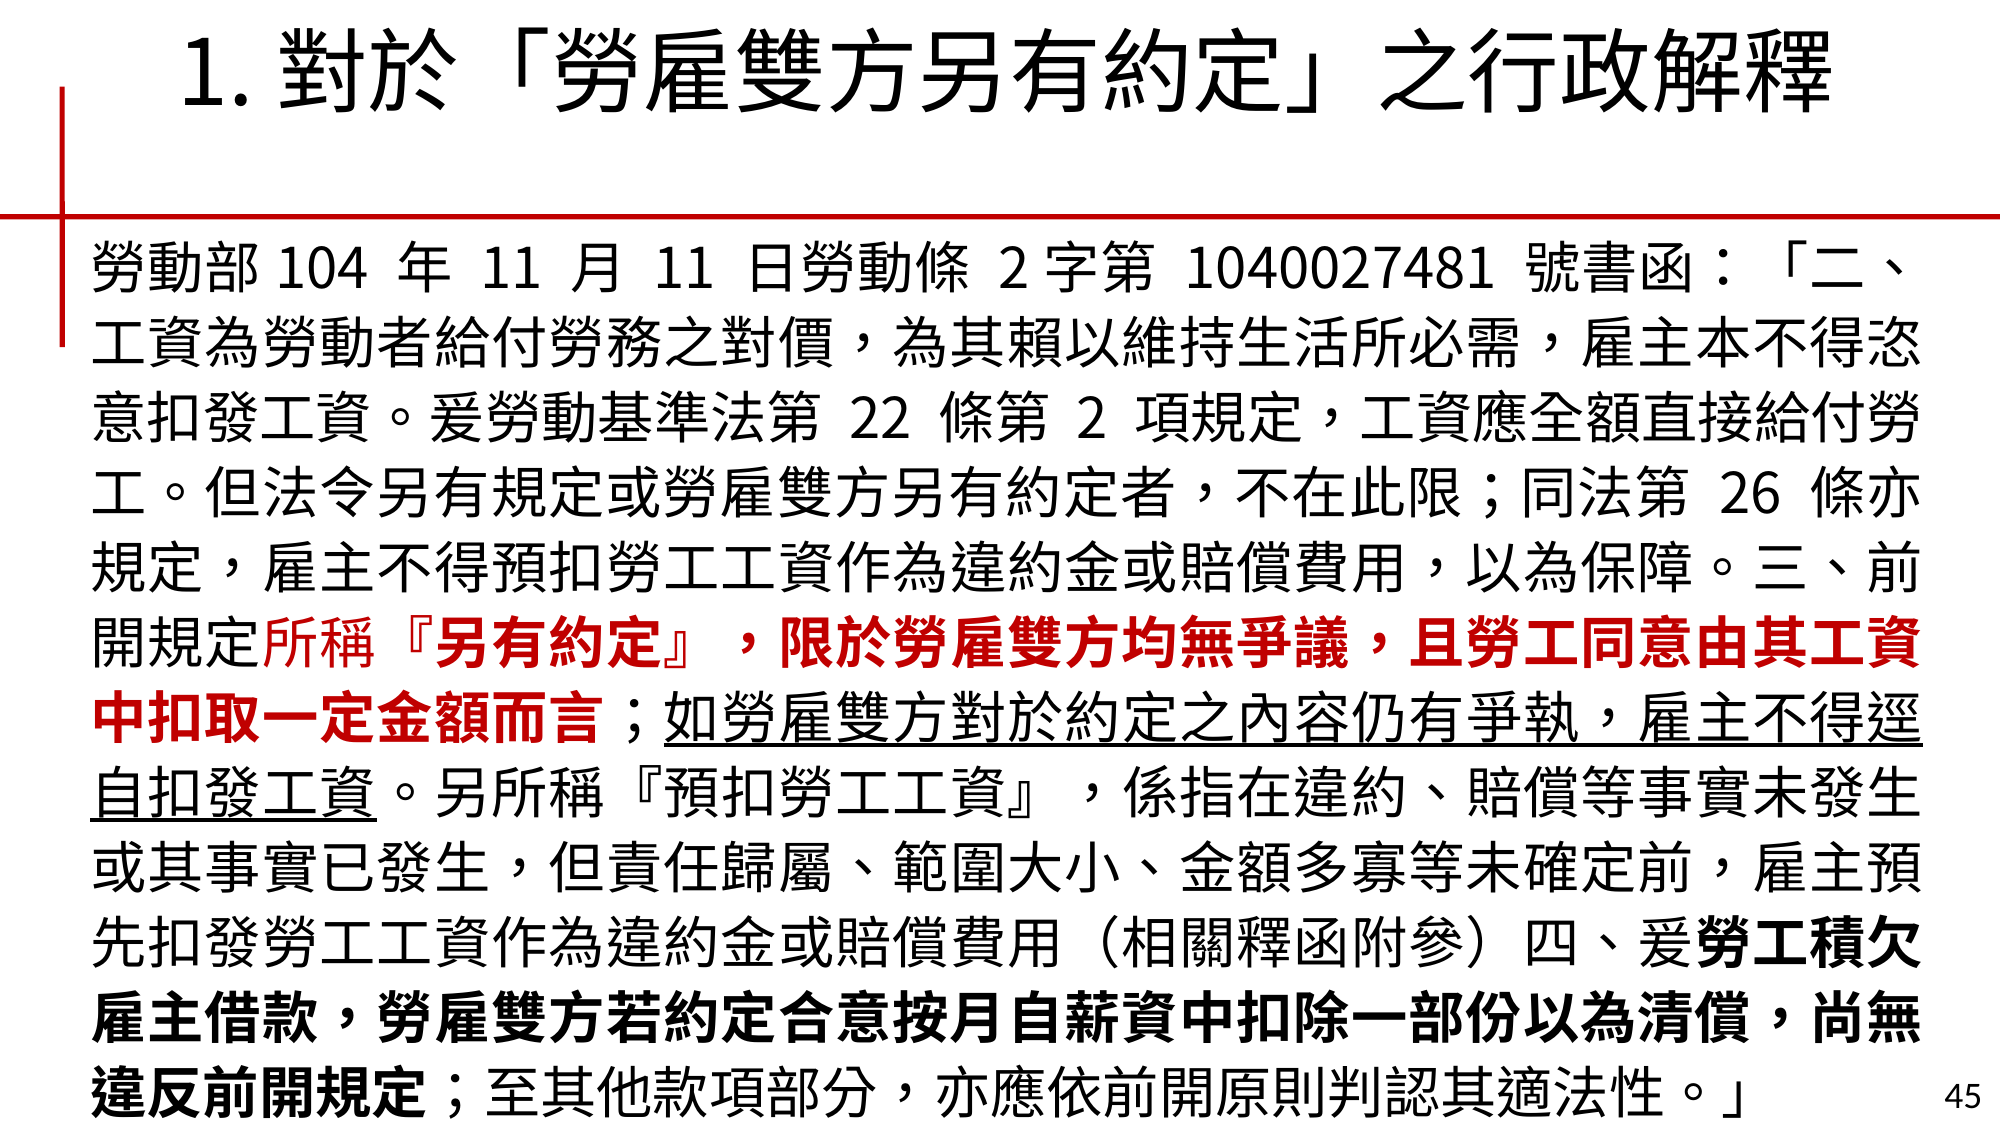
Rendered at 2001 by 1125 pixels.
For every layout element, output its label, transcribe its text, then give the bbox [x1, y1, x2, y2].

slide_number <編號> [1701, 1063, 1998, 1118]
list 勞動部104 年 11 月 11 日勞動條 2字第 1040027481 號書函：「二、工資為勞動者給付勞務之對價，為其賴以維持生活所必需，雇主本不得恣意扣發工資。爰勞動基準法第 22 條第 2 項規定，工資應全額直接給付勞工。但法令另有規定或勞雇雙方另有約定者，不在此限；同法第 26 條亦規定，雇主不得預扣勞工工資作為違約金或賠償費用，以為保障。三、前開規定所稱『另有約定』，限於勞雇雙方均無爭議，且勞工同意由其工資中扣取一定金額而言；如勞雇雙方對於約定之內容仍有爭執，雇主不得逕自扣發工資。另所稱『預扣勞工工資』，係指在違約、賠償等事實未發生或其事實已發生，但責任歸屬、範圍大小、金額多寡等未確定前，雇主預先扣發勞工工資作為違約金或賠償費用（相關釋函附參）四、爰勞工積欠雇主借款，勞雇雙方若約定合意按月自薪資中扣除一部份以為清償，尚無違反前開規定；至其他款項部分，亦應依前開原則判認其適法性。」 [75, 217, 1938, 1027]
title 1.對於「勞雇雙方另有約定」之行政解釋 [75, 6, 1938, 211]
